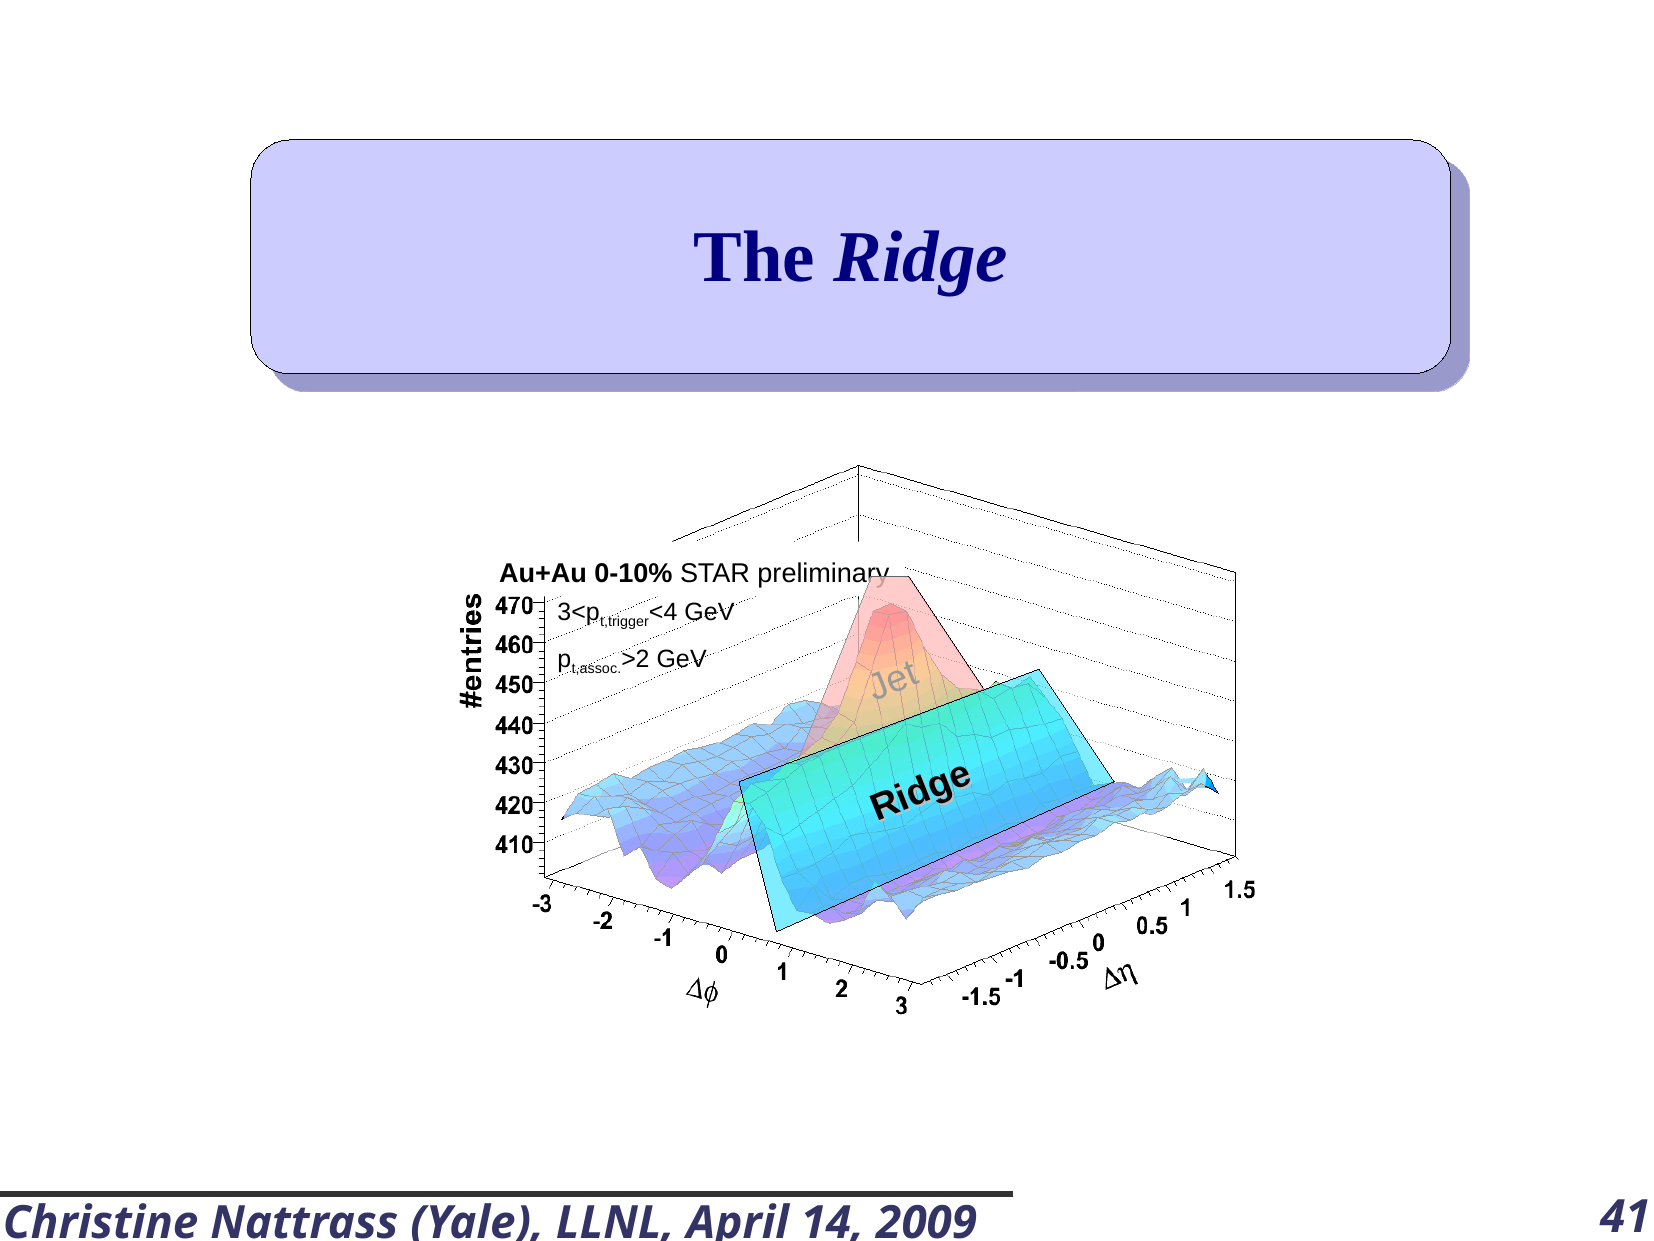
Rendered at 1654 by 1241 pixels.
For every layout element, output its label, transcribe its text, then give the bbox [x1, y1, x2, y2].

picture [458, 400, 1321, 1049]
text_box The Ridge [250, 139, 1451, 374]
text_box 3<pt,trigger<4 GeV pt,assoc.>2 GeV [542, 597, 784, 685]
text_box Ridge [847, 718, 1043, 842]
text_box Au+Au 0-10% STAR preliminary [484, 541, 905, 597]
text_box [564, 576, 1208, 970]
